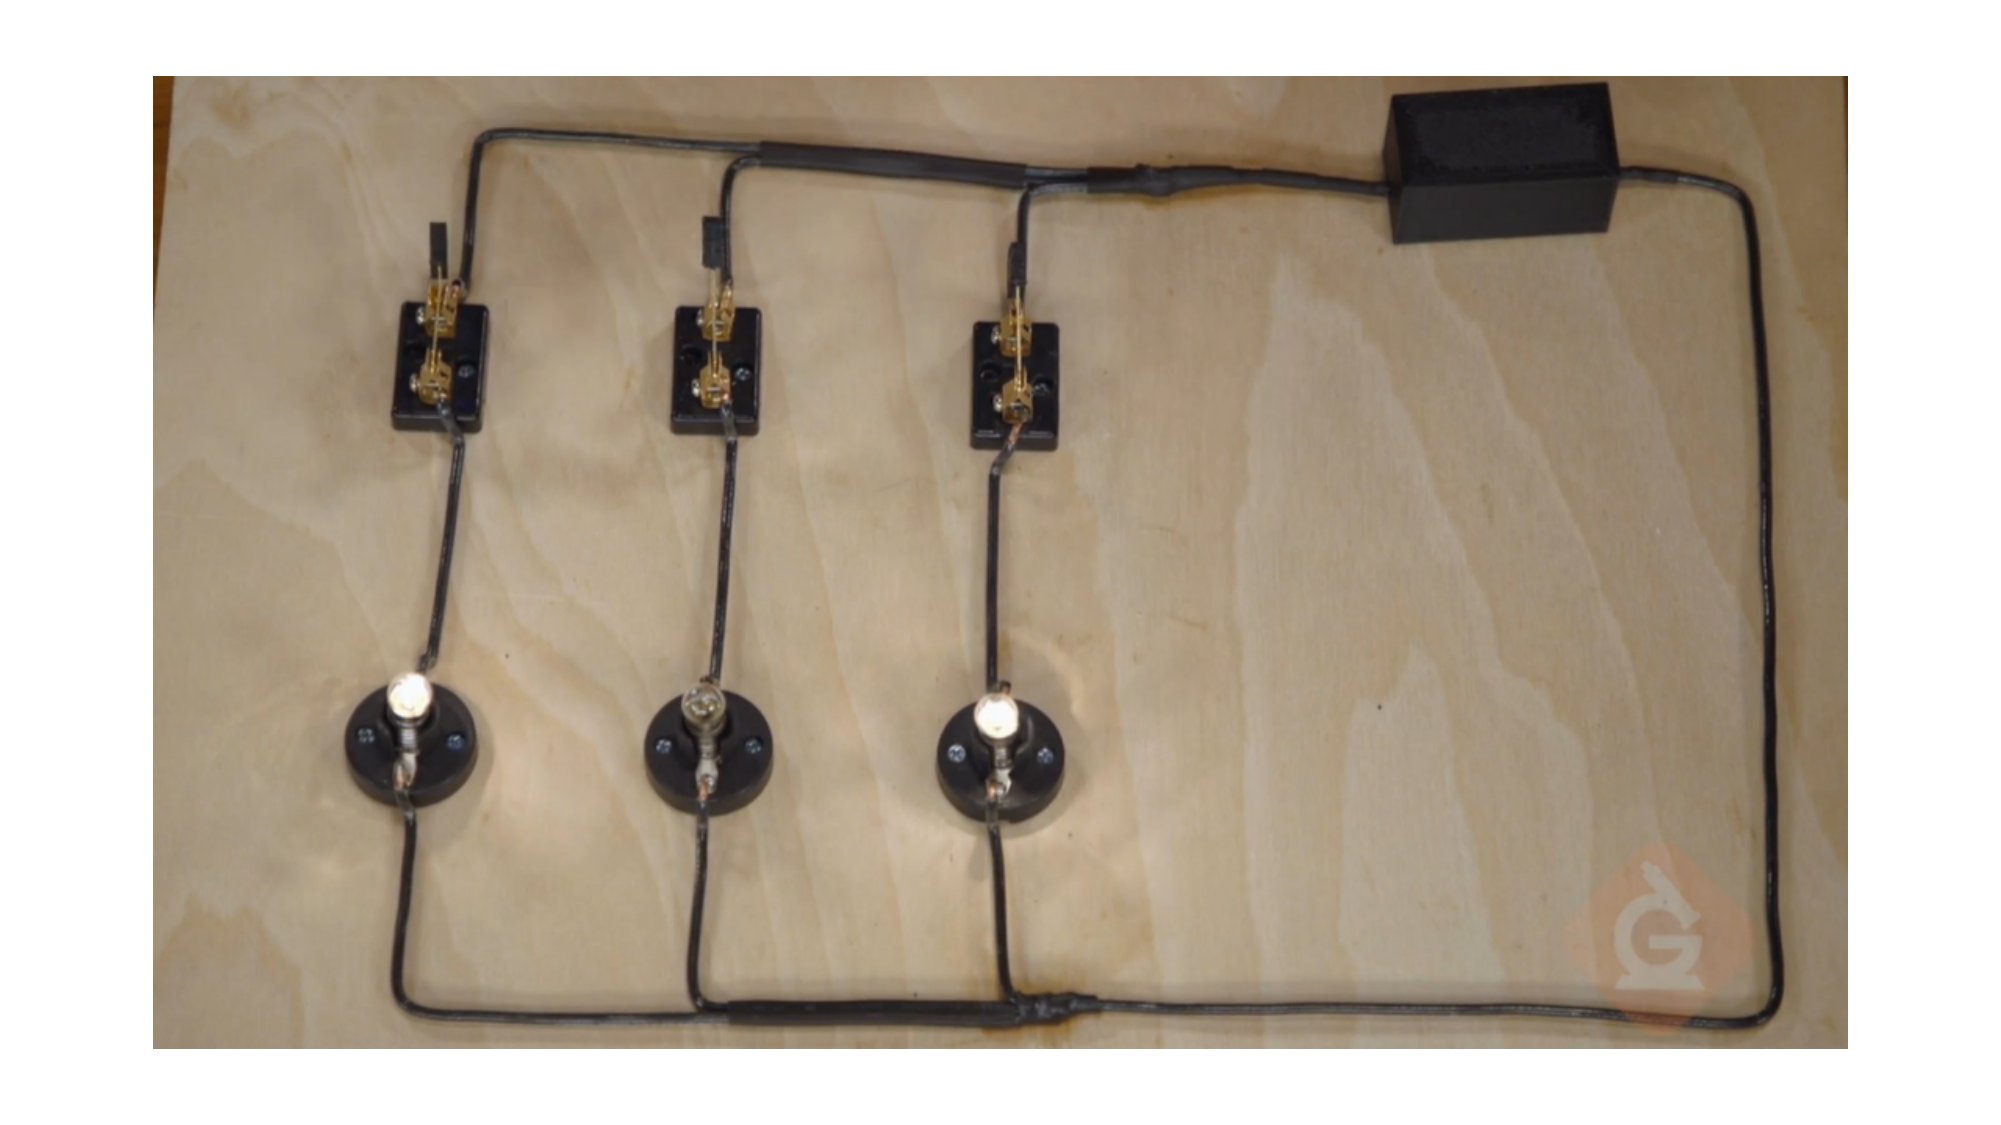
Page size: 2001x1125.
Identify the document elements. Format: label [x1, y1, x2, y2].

picture [153, 76, 1848, 1049]
